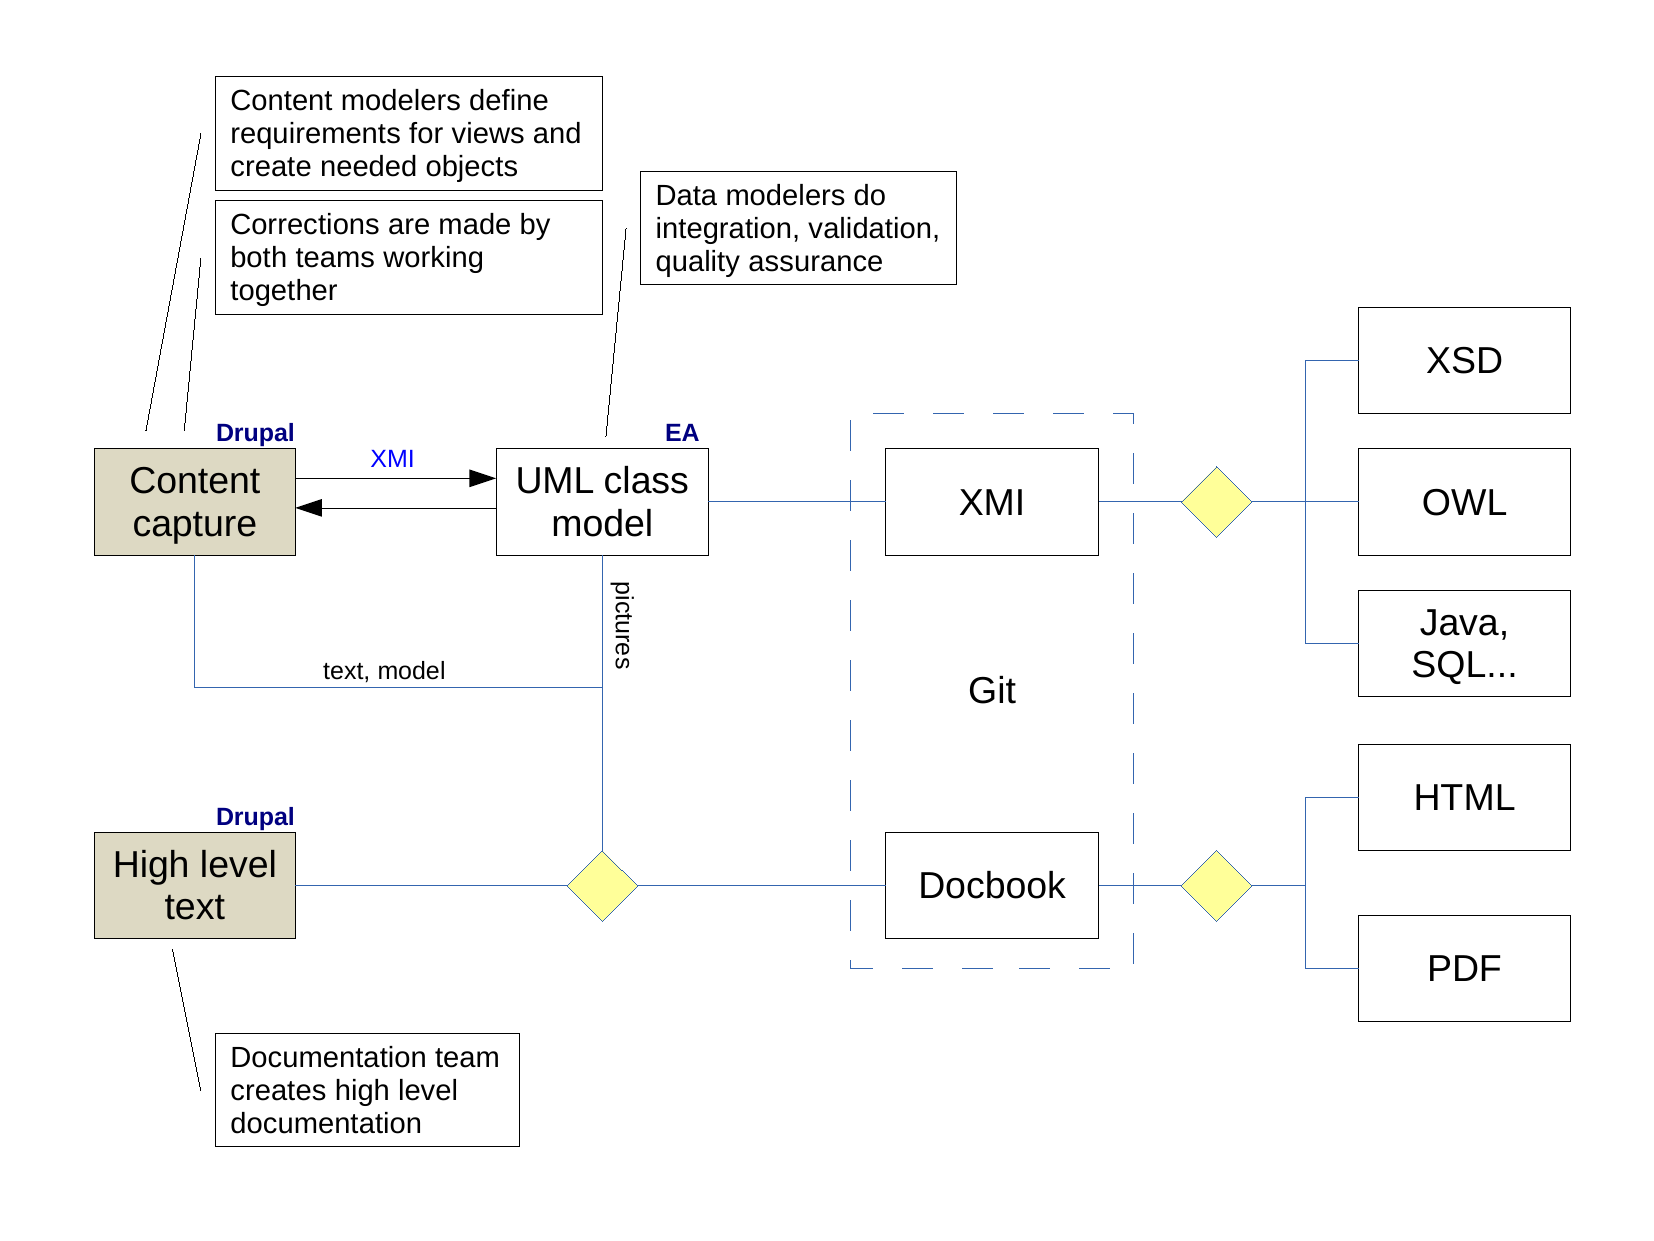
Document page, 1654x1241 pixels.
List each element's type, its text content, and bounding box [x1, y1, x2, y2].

text_box Data modelers do integration, validation, quality assurance [641, 171, 957, 285]
text_box XMI [355, 437, 432, 480]
text_box [1181, 466, 1252, 538]
text_box Content modelers define requirements for views and create needed objects [216, 77, 602, 190]
text_box HTML [1358, 744, 1571, 851]
text_box Git [850, 502, 1134, 885]
text_box Docbook [885, 832, 1099, 939]
text_box Corrections are made by both teams working together [216, 201, 602, 314]
text_box XSD [1358, 307, 1571, 414]
text_box XMI [885, 448, 1099, 556]
text_box [567, 850, 638, 922]
text_box Content capture [94, 448, 296, 556]
text_box OWL [1358, 448, 1571, 556]
text_box Drupal [201, 411, 311, 456]
text_box Documentation team creates high level documentation [216, 1034, 520, 1147]
text_box PDF [1358, 915, 1571, 1022]
text_box Java, SQL... [1358, 590, 1571, 697]
text_box Git [850, 886, 1134, 969]
text_box [1181, 850, 1252, 922]
text_box EA [650, 411, 714, 456]
text_box Git [850, 413, 1134, 501]
text_box pictures [603, 567, 647, 690]
text_box Drupal [201, 795, 311, 840]
text_box High level text [94, 832, 296, 939]
text_box text, model [308, 649, 473, 693]
text_box UML class model [496, 448, 709, 556]
